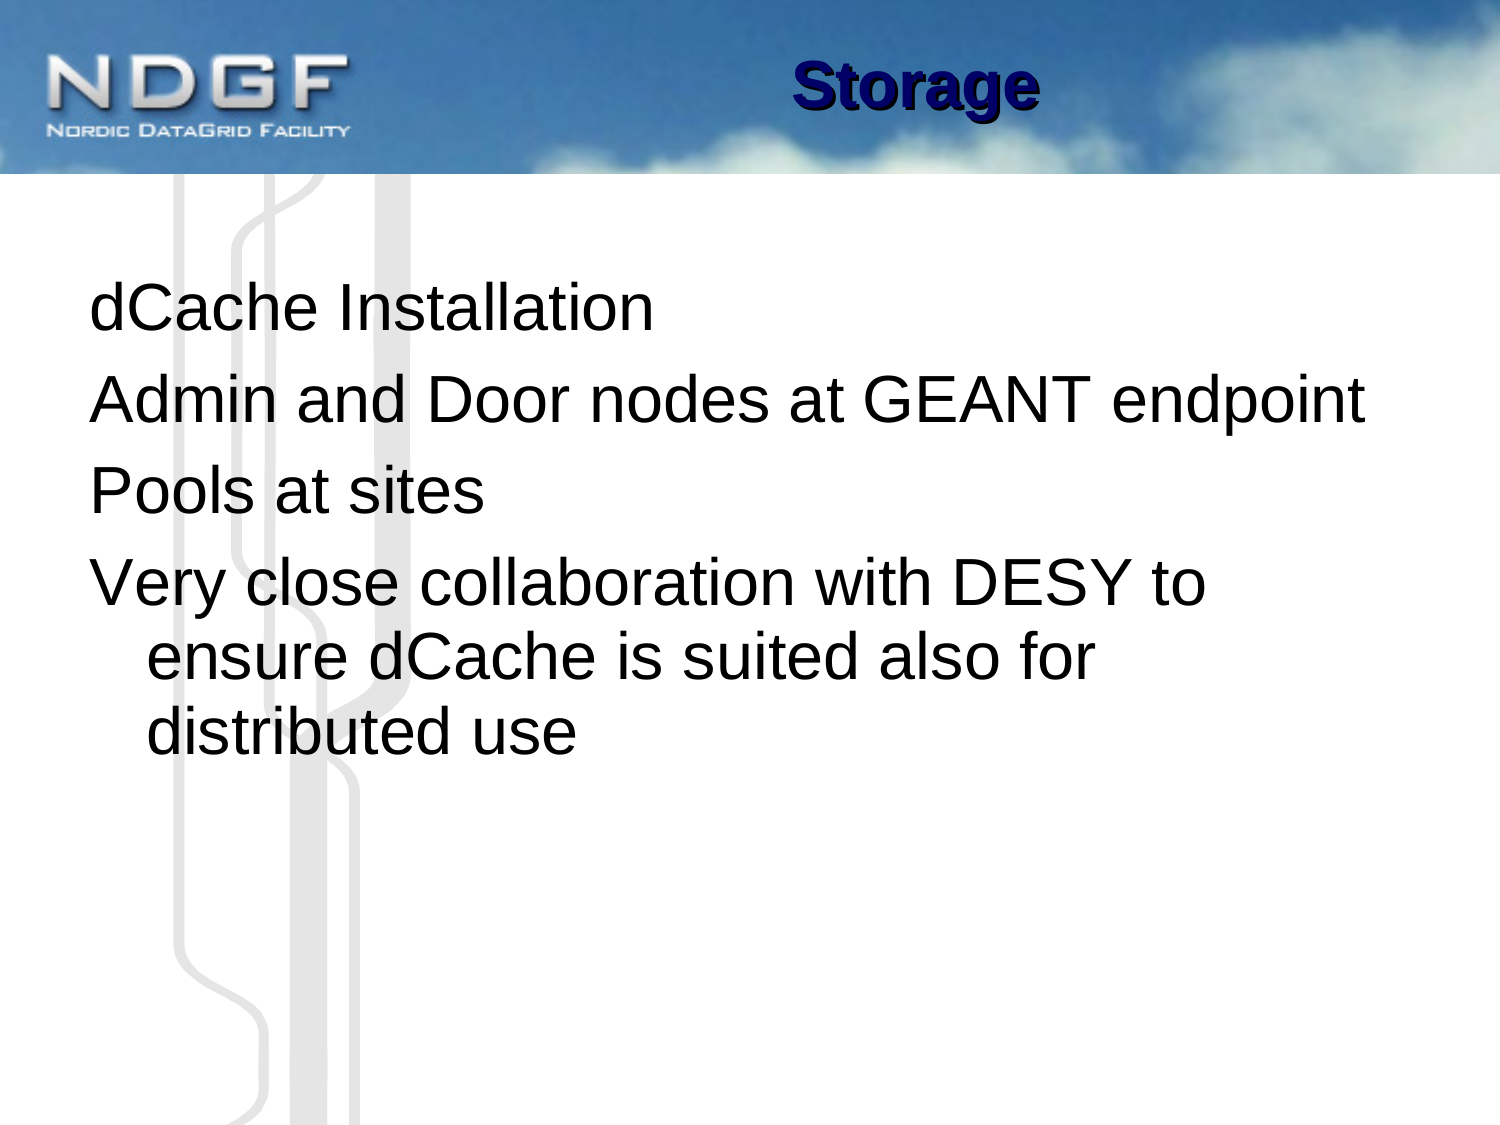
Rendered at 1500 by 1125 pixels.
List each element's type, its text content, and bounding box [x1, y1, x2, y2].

picture [0, 0, 1500, 1125]
title Storage [372, 19, 1459, 149]
list dCache Installation Admin and Door nodes at GEANT endpoint Pools at sites Very close collaboration with DESY to ensure dCache is suited also for distributed use [75, 262, 1426, 1006]
